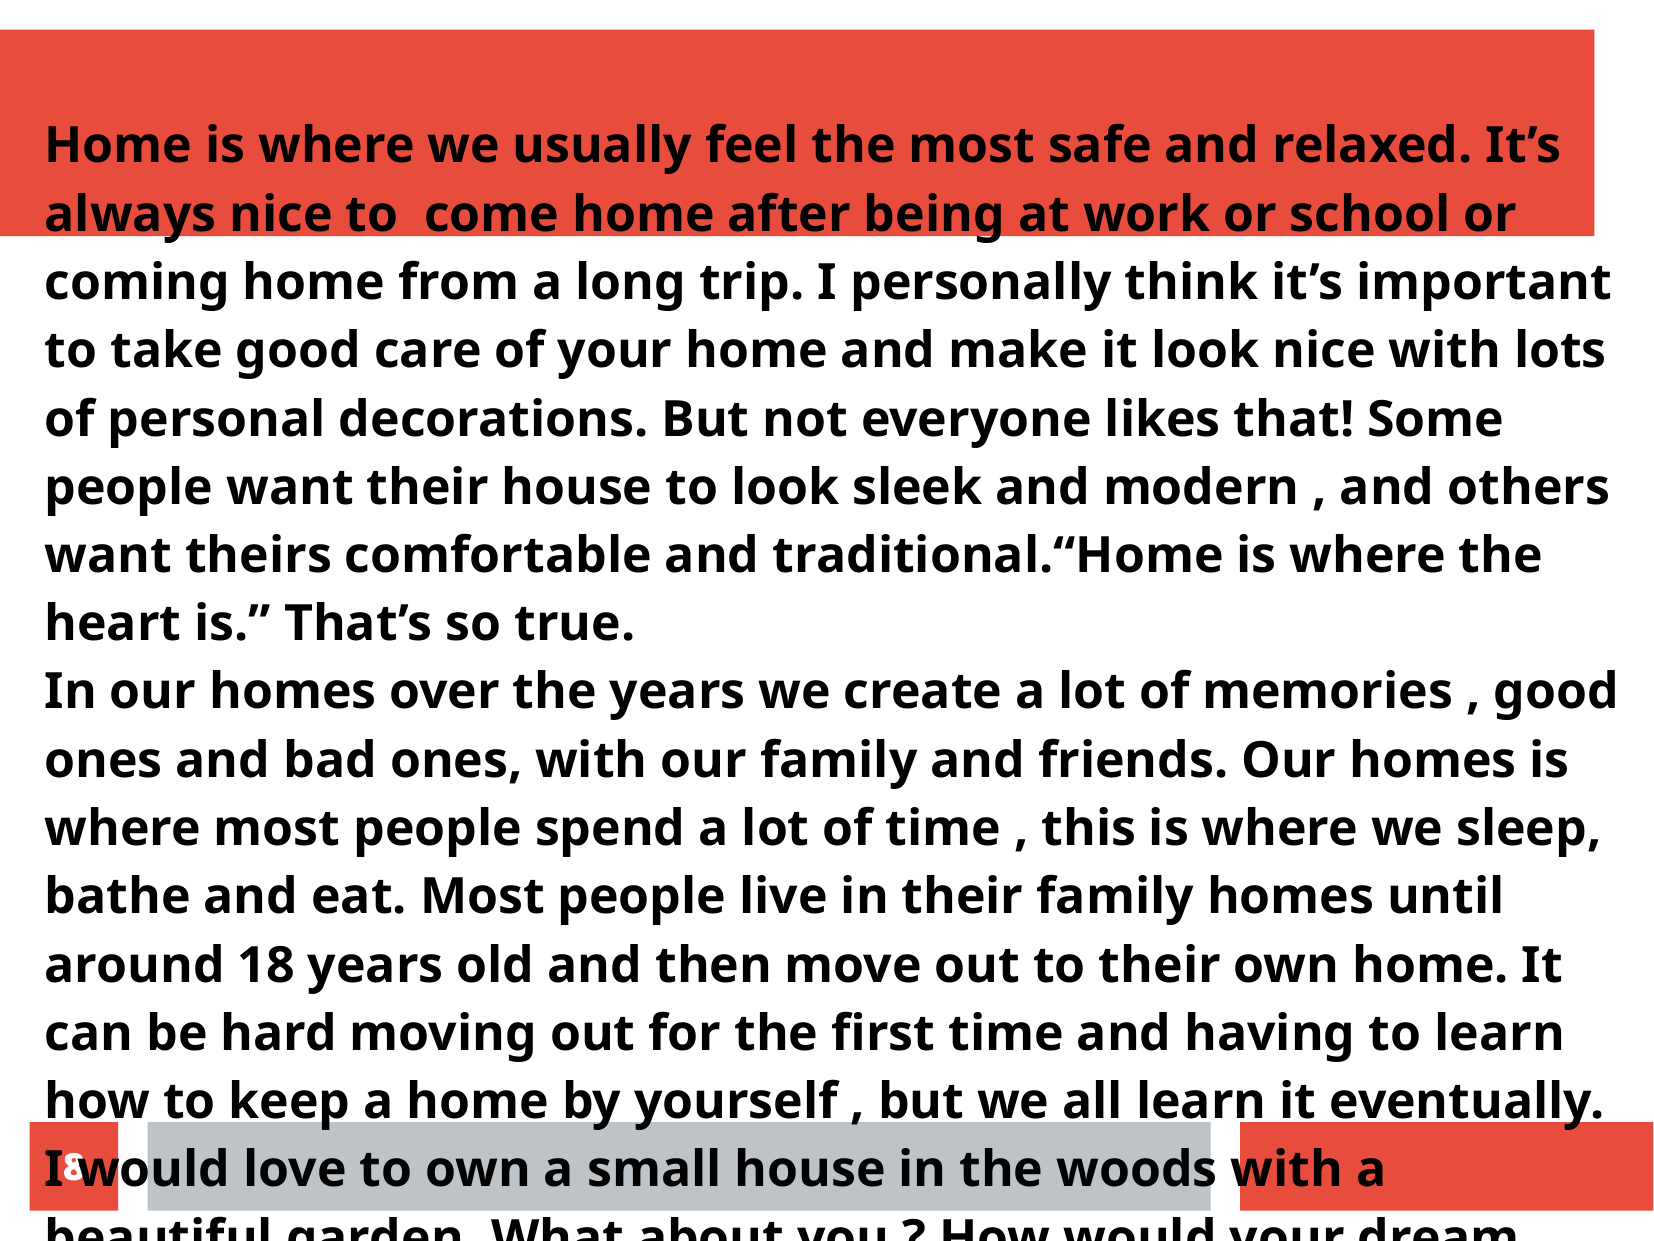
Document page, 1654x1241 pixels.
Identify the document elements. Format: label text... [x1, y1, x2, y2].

text_box Home is where we usually feel the most safe and relaxed. It’s always nice to come home after being at work or school or coming home from a long trip. I personally think it’s important to take good care of your home and make it look nice with lots of personal decorations. But not everyone likes that! Some people want their house to look sleek and modern , and others want theirs comfortable and traditional.“Home is where the heart is.” That’s so true. In our homes over the years we create a lot of memories , good ones and bad ones, with our family and friends. Our homes is where most people spend a lot of time , this is where we sleep, bathe and eat. Most people live in their family homes until around 18 years old and then move out to their own home. It can be hard moving out for the first time and having to learn how to keep a home by yourself , but we all learn it eventually. I would love to own a small house in the woods with a beautiful garden. What about you ? How would your dream home look like? [30, 101, 1636, 1126]
